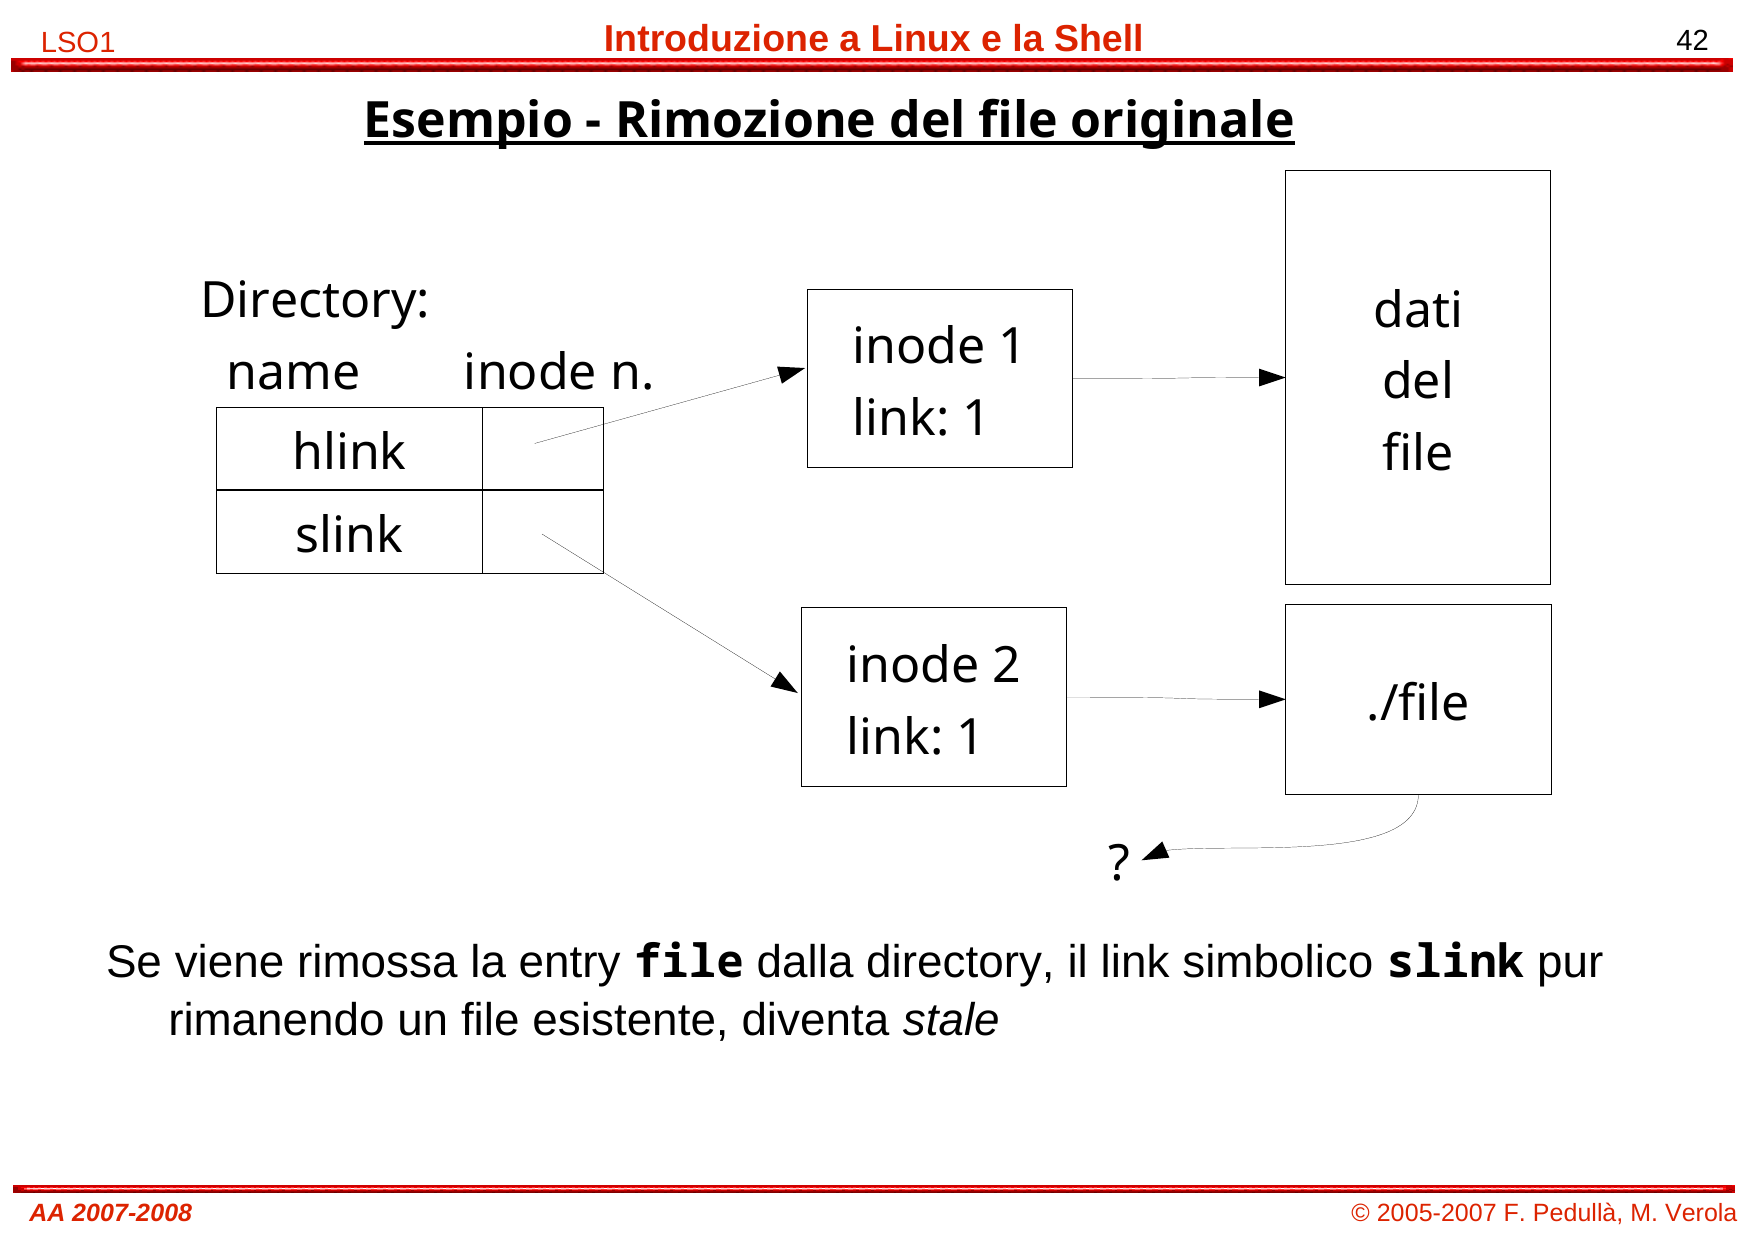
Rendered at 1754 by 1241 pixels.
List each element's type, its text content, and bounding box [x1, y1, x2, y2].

text_box Directory: name inode n. [200, 261, 716, 417]
picture [13, 1185, 1735, 1193]
picture [11, 58, 1733, 72]
text_box slink [216, 489, 482, 574]
title Esempio - Rimozione del file originale [363, 77, 1390, 163]
text_box hlink [216, 417, 482, 489]
text_box ? [1076, 823, 1163, 900]
text_box Directory: name inode n. [634, 394, 716, 417]
text_box dati del file [1285, 170, 1551, 585]
text_box inode 2 link: 1 [801, 607, 1067, 787]
text_box inode 1 link: 1 [807, 289, 1073, 468]
list Se viene rimossa la entry file dalla directory, il link simbolico slink pur rimanendo un file esistente, diventa stale [106, 928, 1660, 1111]
text_box ./file [1285, 604, 1552, 795]
